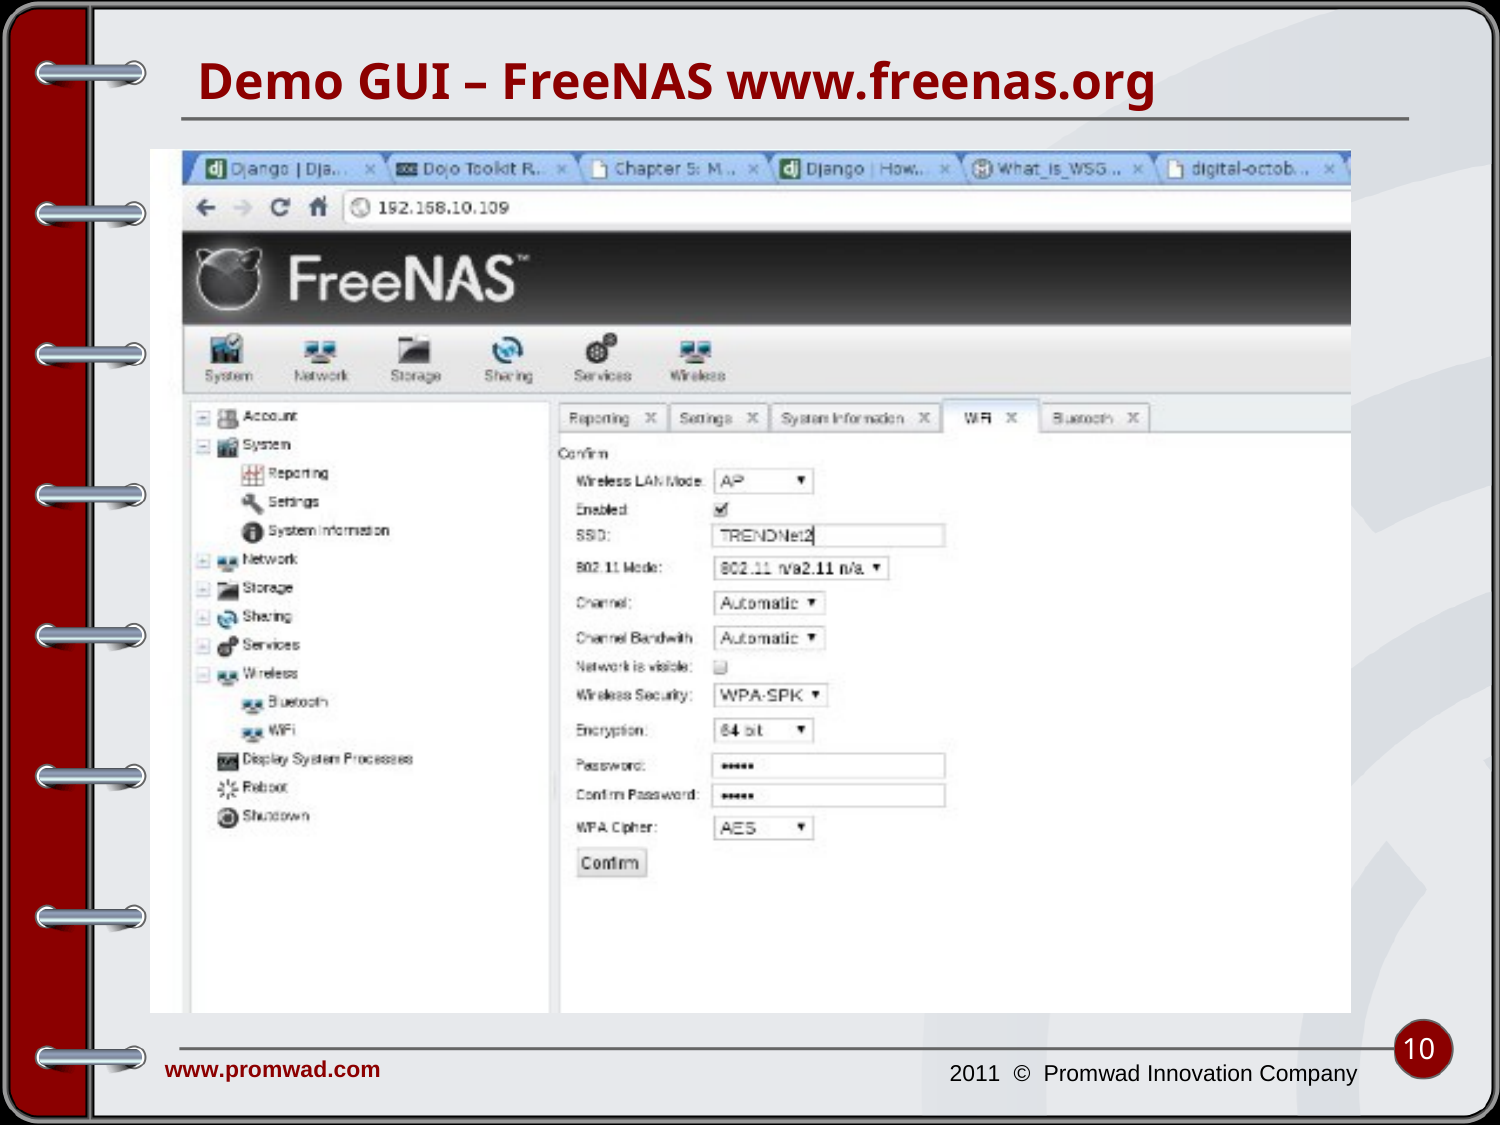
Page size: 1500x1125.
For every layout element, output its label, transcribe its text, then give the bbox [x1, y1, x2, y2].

text_box www.promwad.com [150, 1046, 405, 1090]
text_box 2011 © Promwad Innovation Company [634, 1051, 1373, 1095]
text_box Demo GUI – FreeNAS www.freenas.org [183, 45, 1400, 114]
text_box <number> [1332, 1023, 1500, 1079]
picture [0, 0, 1500, 1125]
